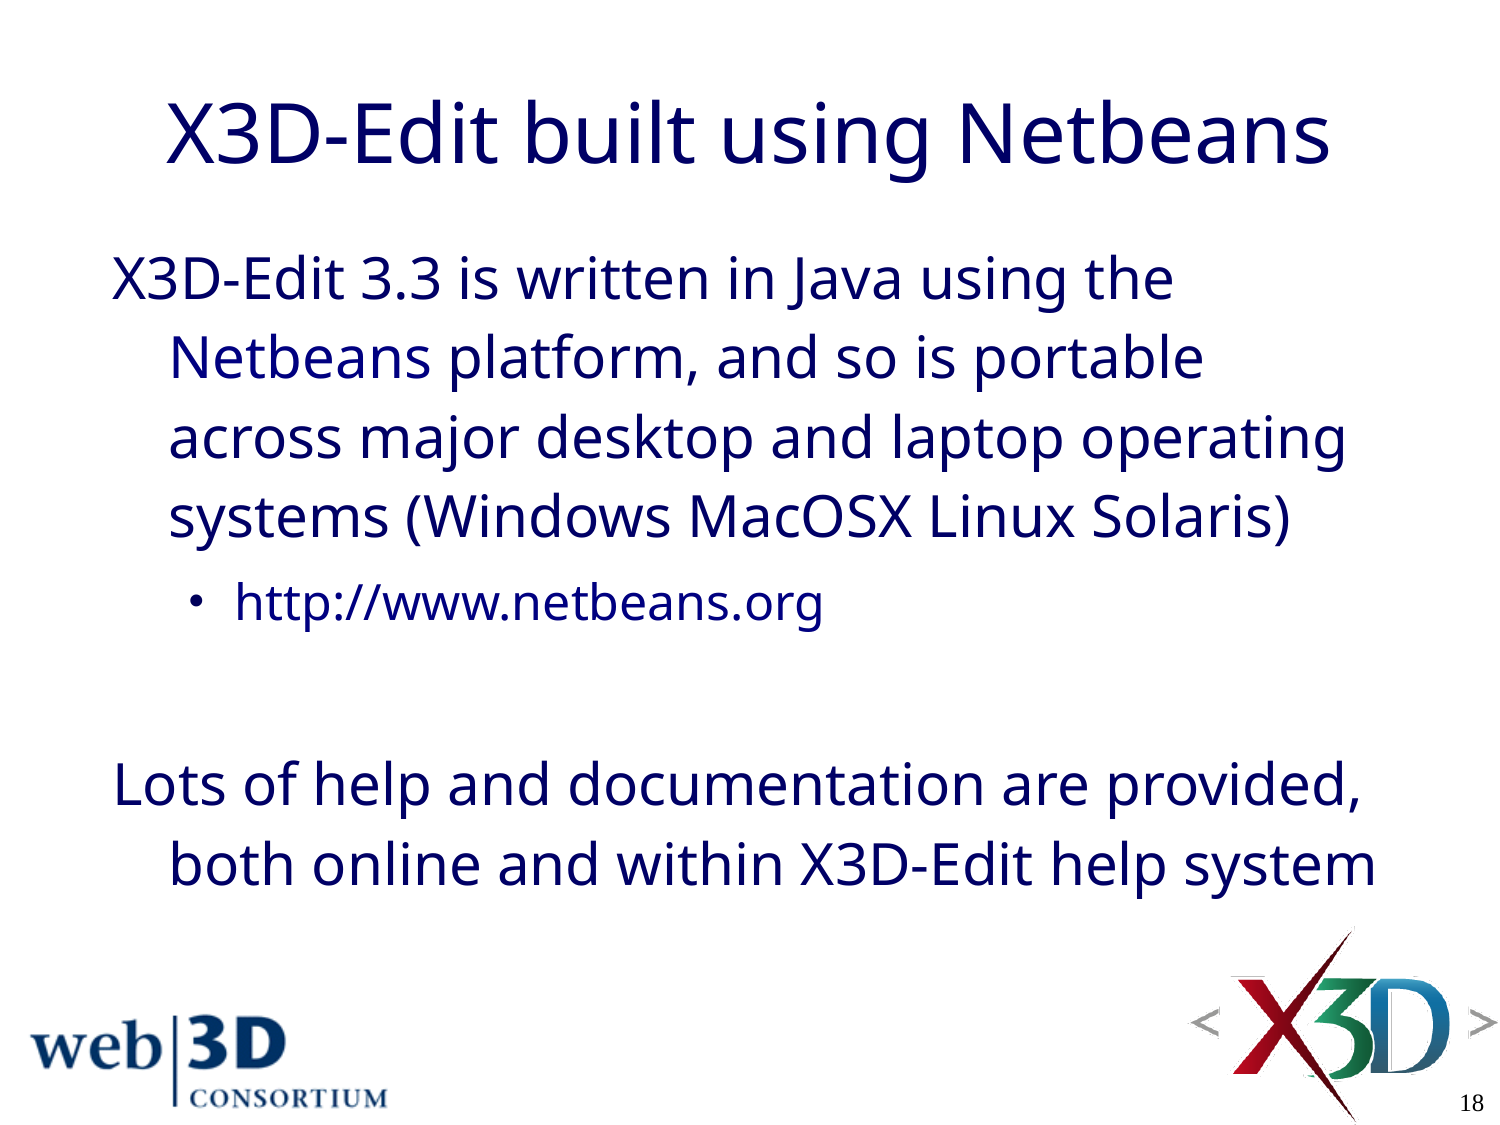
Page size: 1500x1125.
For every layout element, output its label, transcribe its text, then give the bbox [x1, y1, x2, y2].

picture [1187, 926, 1500, 1125]
picture [12, 998, 413, 1118]
title X3D-Edit built using Netbeans [112, 44, 1388, 218]
list X3D-Edit 3.3 is written in Java using the Netbeans platform, and so is portable across major desktop and laptop operating systems (Windows MacOSX Linux Solaris) http://www.netbeans.org Lots of help and documentation are provided, both online and within X3D-Edit help system [112, 237, 1388, 986]
